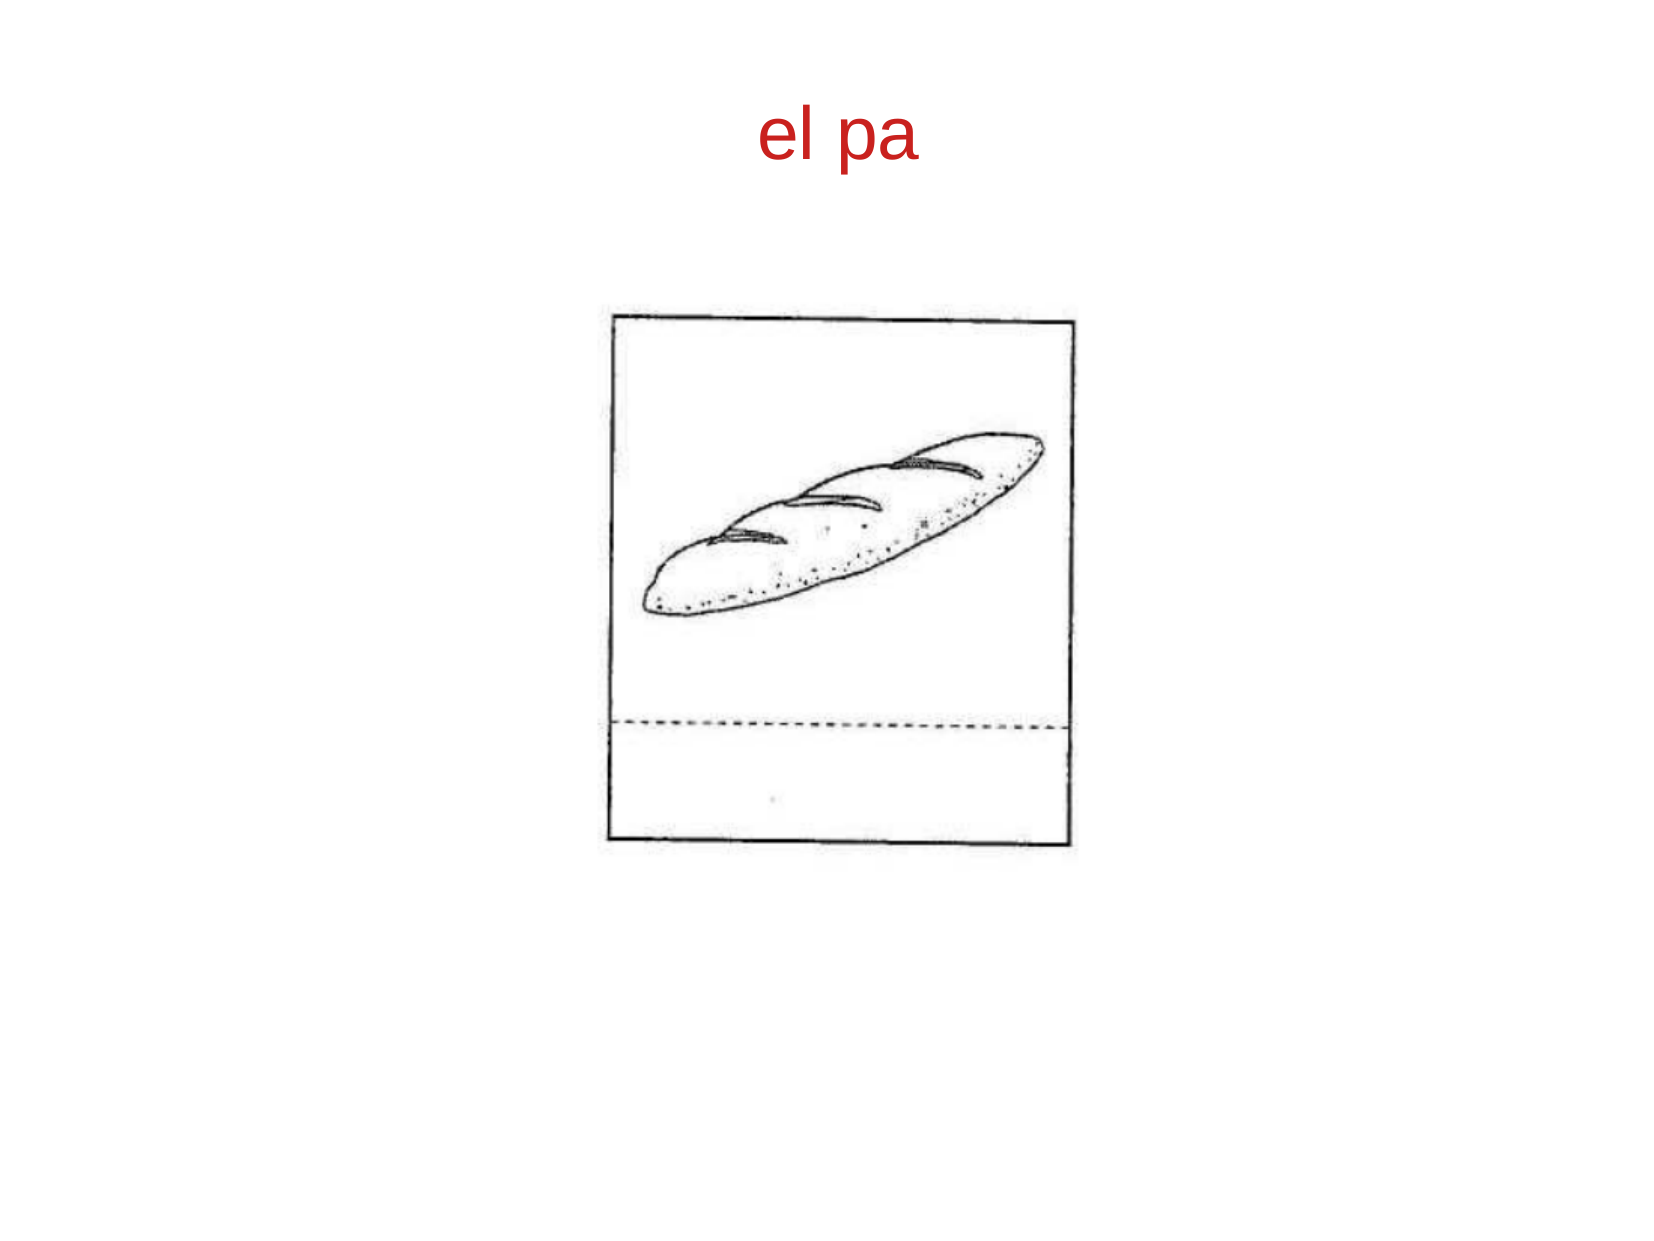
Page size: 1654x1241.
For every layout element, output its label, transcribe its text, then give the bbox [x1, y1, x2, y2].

text_box el pa [389, 58, 1288, 201]
picture [581, 291, 1094, 873]
